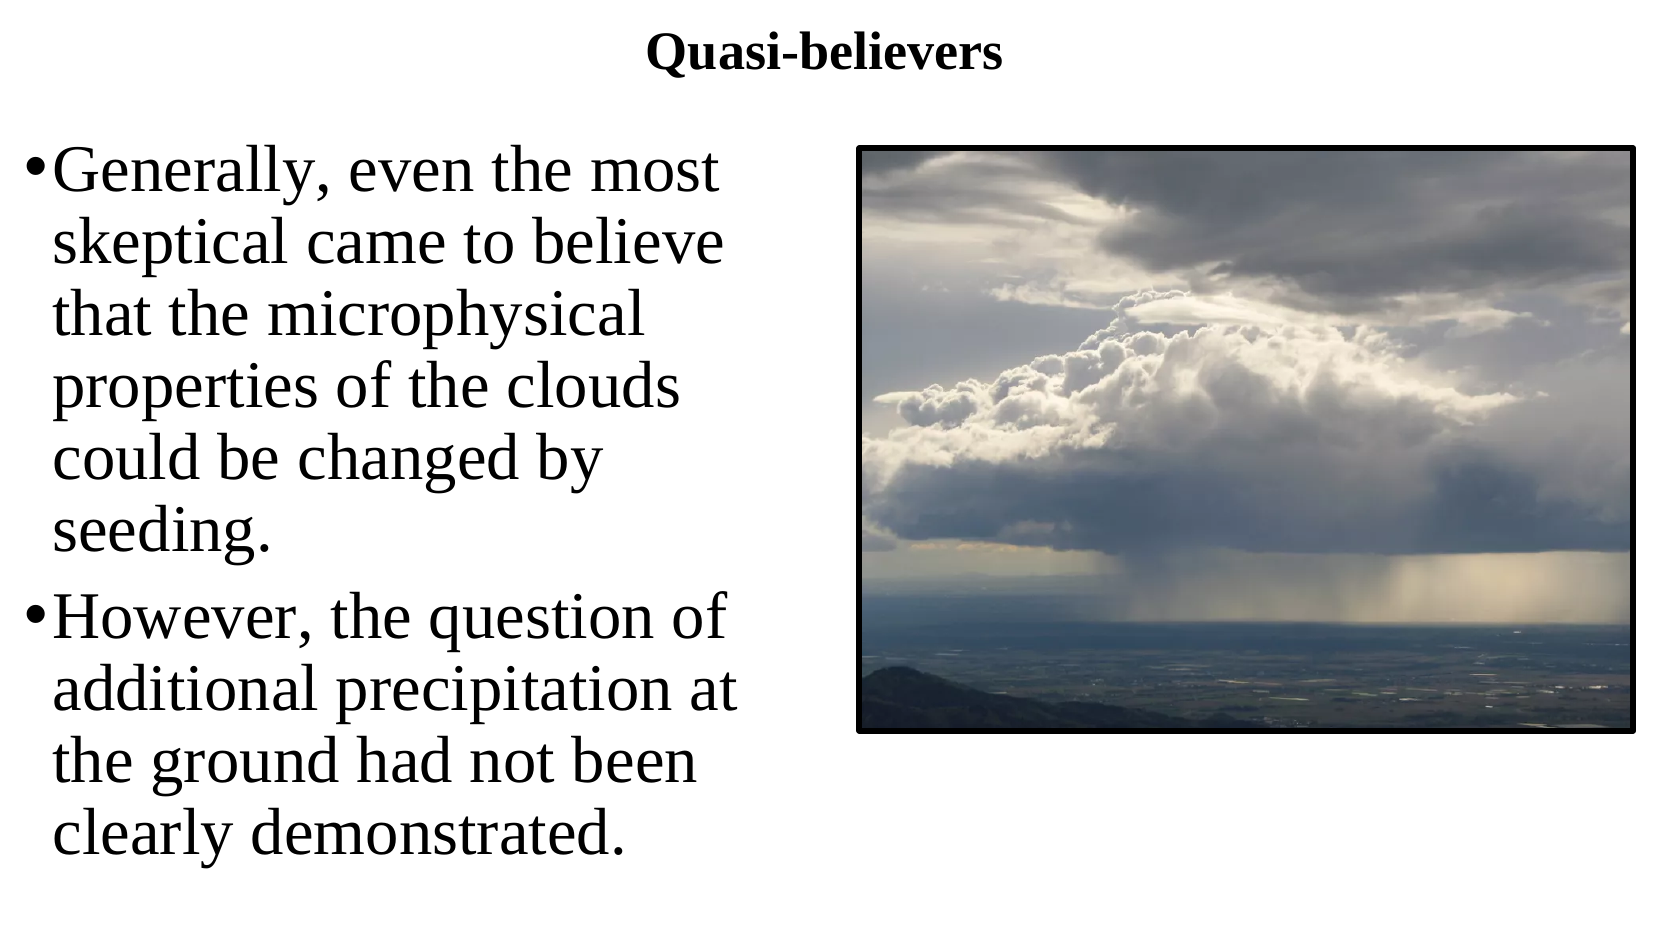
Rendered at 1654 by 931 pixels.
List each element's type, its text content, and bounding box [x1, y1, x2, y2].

list Generally, even the most skeptical came to believe that the microphysical properties of the clouds could be changed by seeding. However, the question of additional precipitation at the ground had not been clearly demonstrated. [9, 126, 826, 901]
picture [862, 151, 1631, 728]
title Quasi-believers [0, 2, 1651, 103]
